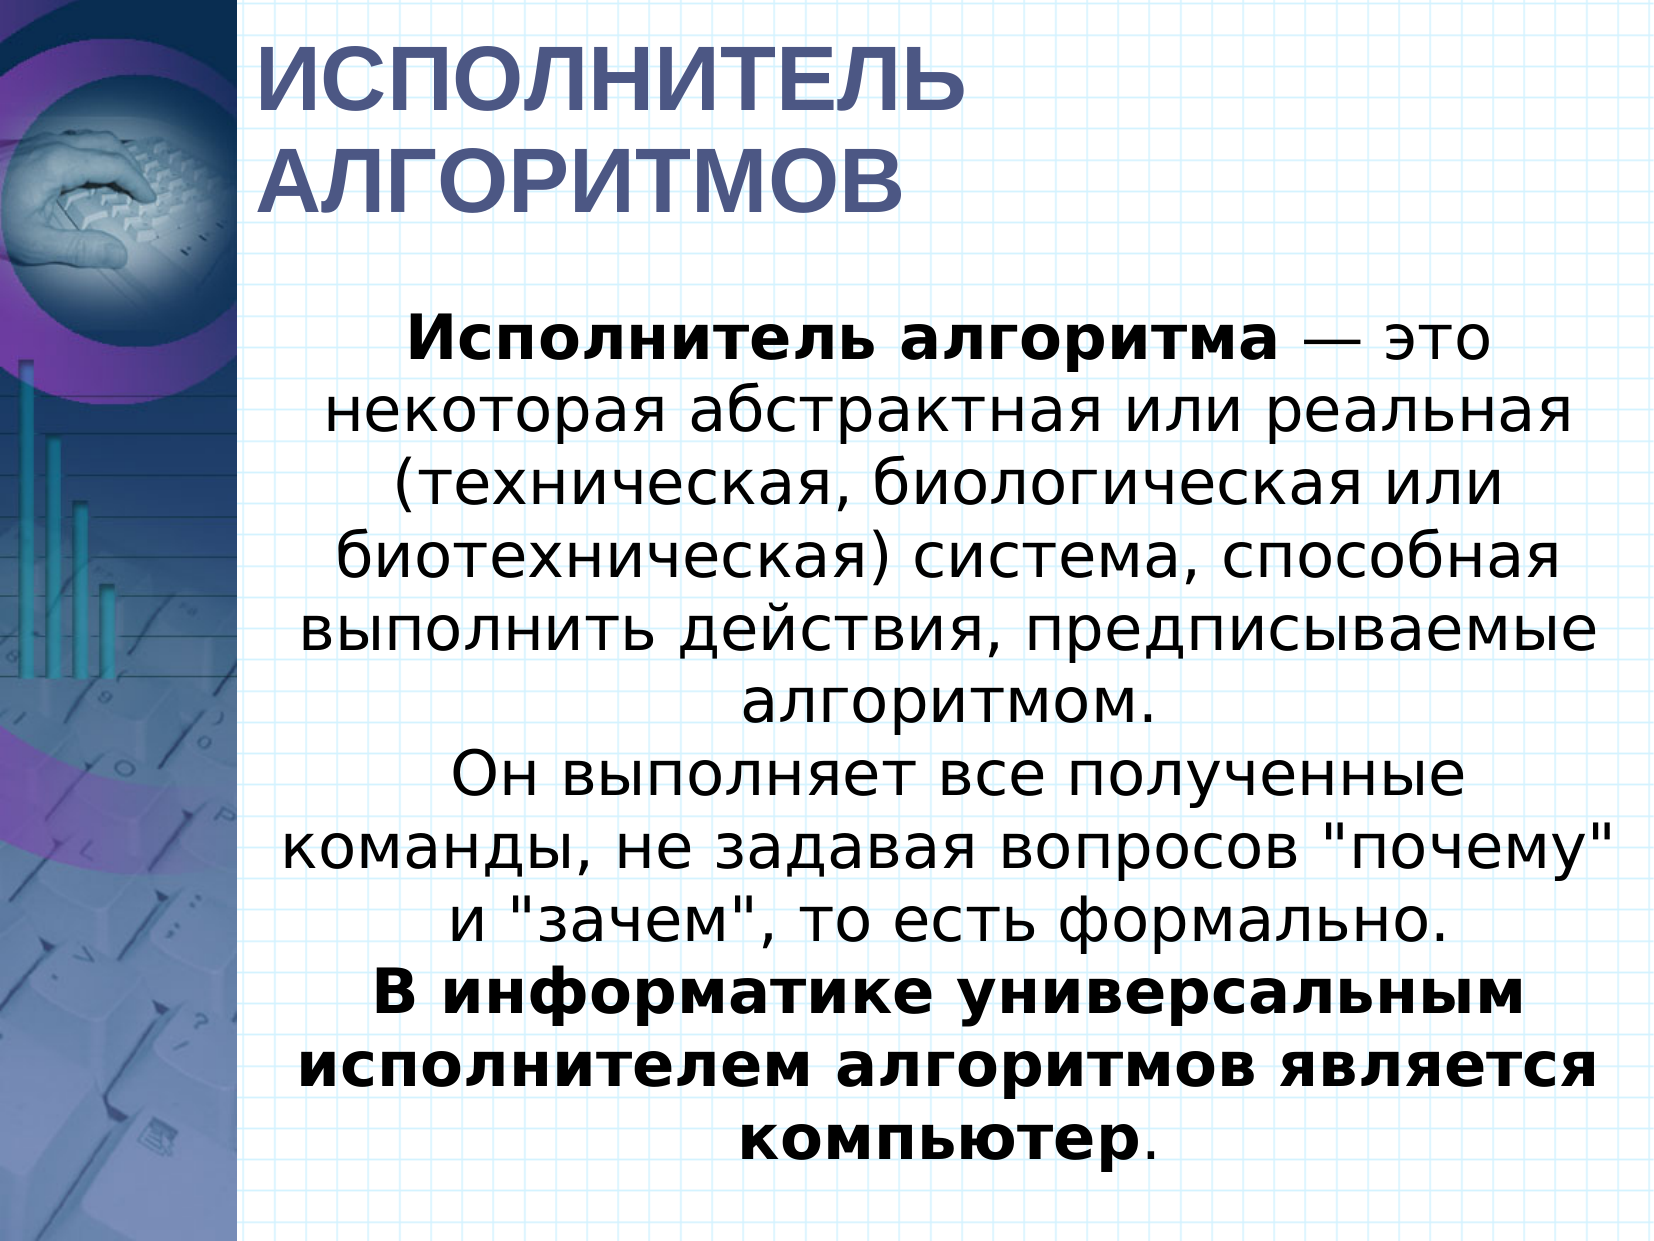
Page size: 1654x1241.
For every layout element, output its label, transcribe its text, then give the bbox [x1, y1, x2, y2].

picture [0, 0, 1654, 1241]
title ИСПОЛНИТЕЛЬ АЛГОРИТМОВ [254, 26, 1640, 234]
subtitle Исполнитель алгоритма — это некоторая абстрактная или реальная (техническая, биологическая или биотехническая) система, способная выполнить действия, предписываемые алгоритмом. Он выполняет все полученные команды, не задавая вопросов "почему" и "зачем", то есть формально. В информатике универсальным исполнителем алгоритмов является компьютер. [239, 301, 1625, 1175]
